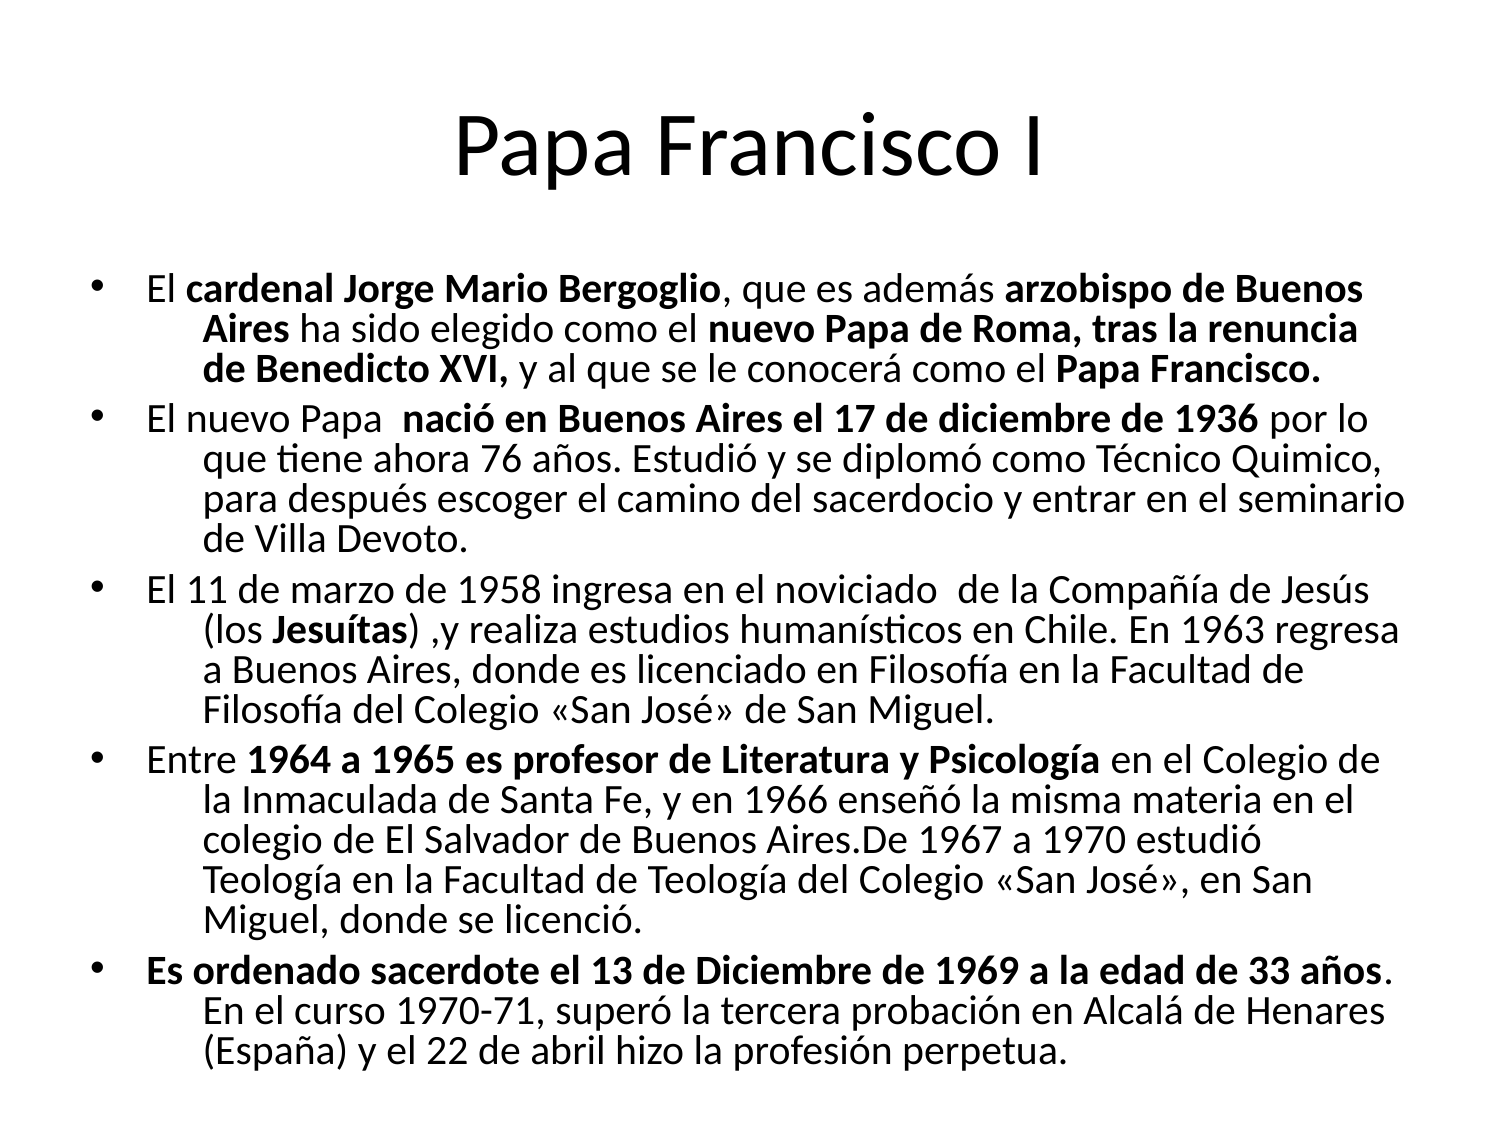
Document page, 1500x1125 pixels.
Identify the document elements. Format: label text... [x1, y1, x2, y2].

list El cardenal Jorge Mario Bergoglio, que es además arzobispo de Buenos Aires ha sido elegido como el nuevo Papa de Roma, tras la renuncia de Benedicto XVI, y al que se le conocerá como el Papa Francisco. El nuevo Papa nació en Buenos Aires el 17 de diciembre de 1936 por lo que tiene ahora 76 años. Estudió y se diplomó como Técnico Quimico, para después escoger el camino del sacerdocio y entrar en el seminario de Villa Devoto. El 11 de marzo de 1958 ingresa en el noviciado de la Compañía de Jesús (los Jesuítas) ,y realiza estudios humanísticos en Chile. En 1963 regresa a Buenos Aires, donde es licenciado en Filosofía en la Facultad de Filosofía del Colegio «San José» de San Miguel. Entre 1964 a 1965 es profesor de Literatura y Psicología en el Colegio de la Inmaculada de Santa Fe, y en 1966 enseñó la misma materia en el colegio de El Salvador de Buenos Aires.De 1967 a 1970 estudió Teología en la Facultad de Teología del Colegio «San José», en San Miguel, donde se licenció. Es ordenado sacerdote el 13 de Diciembre de 1969 a la edad de 33 años. En el curso 1970-71, superó la tercera probación en Alcalá de Henares (España) y el 22 de abril hizo la profesión perpetua. [75, 262, 1426, 1095]
title Papa Francisco I [75, 45, 1426, 233]
